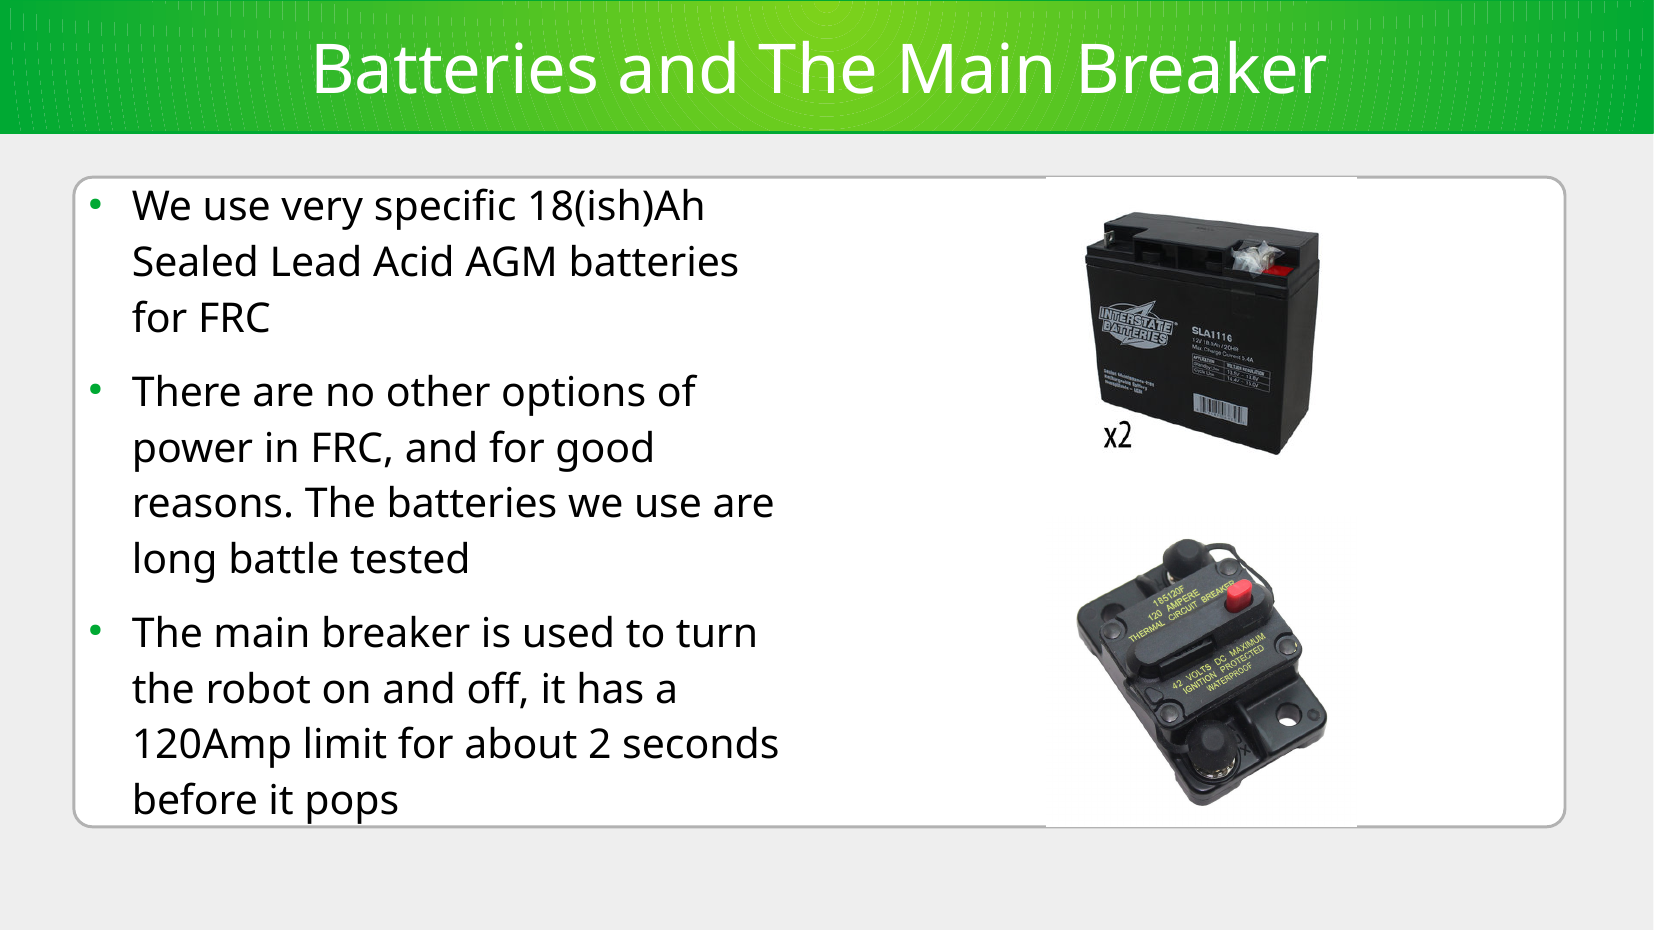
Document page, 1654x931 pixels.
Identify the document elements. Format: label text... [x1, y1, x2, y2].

picture [1046, 516, 1357, 827]
title Batteries and The Main Breaker [73, 14, 1565, 119]
picture [1046, 177, 1357, 487]
list We use very specific 18(ish)Ah Sealed Lead Acid AGM batteries for FRC There are no other options of power in FRC, and for good reasons. The batteries we use are long battle tested The main breaker is used to turn the robot on and off, it has a 120Amp limit for about 2 seconds before it pops [73, 177, 802, 827]
